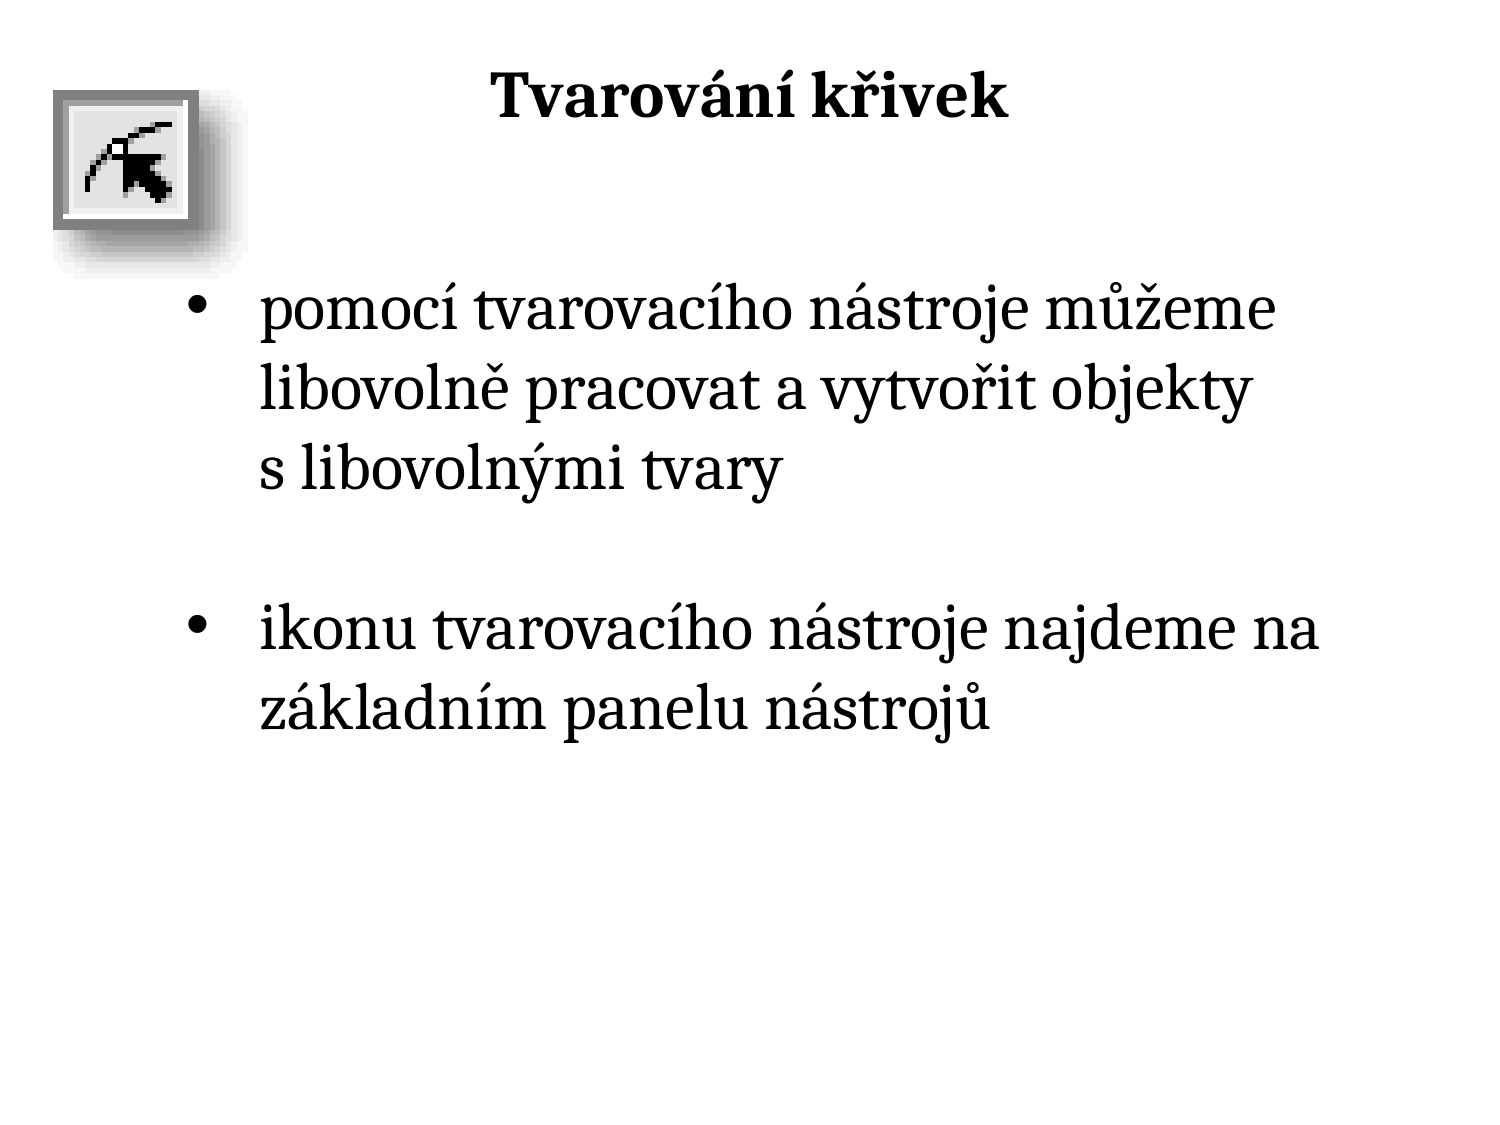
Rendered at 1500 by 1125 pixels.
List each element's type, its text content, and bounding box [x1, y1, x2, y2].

picture [53, 90, 248, 279]
text_box Tvarování křivek [0, 42, 1500, 139]
text_box pomocí tvarovacího nástroje můžeme libovolně pracovat a vytvořit objekty s libovolnými tvary ikonu tvarovacího nástroje najdeme na základním panelu nástrojů [171, 255, 1500, 841]
